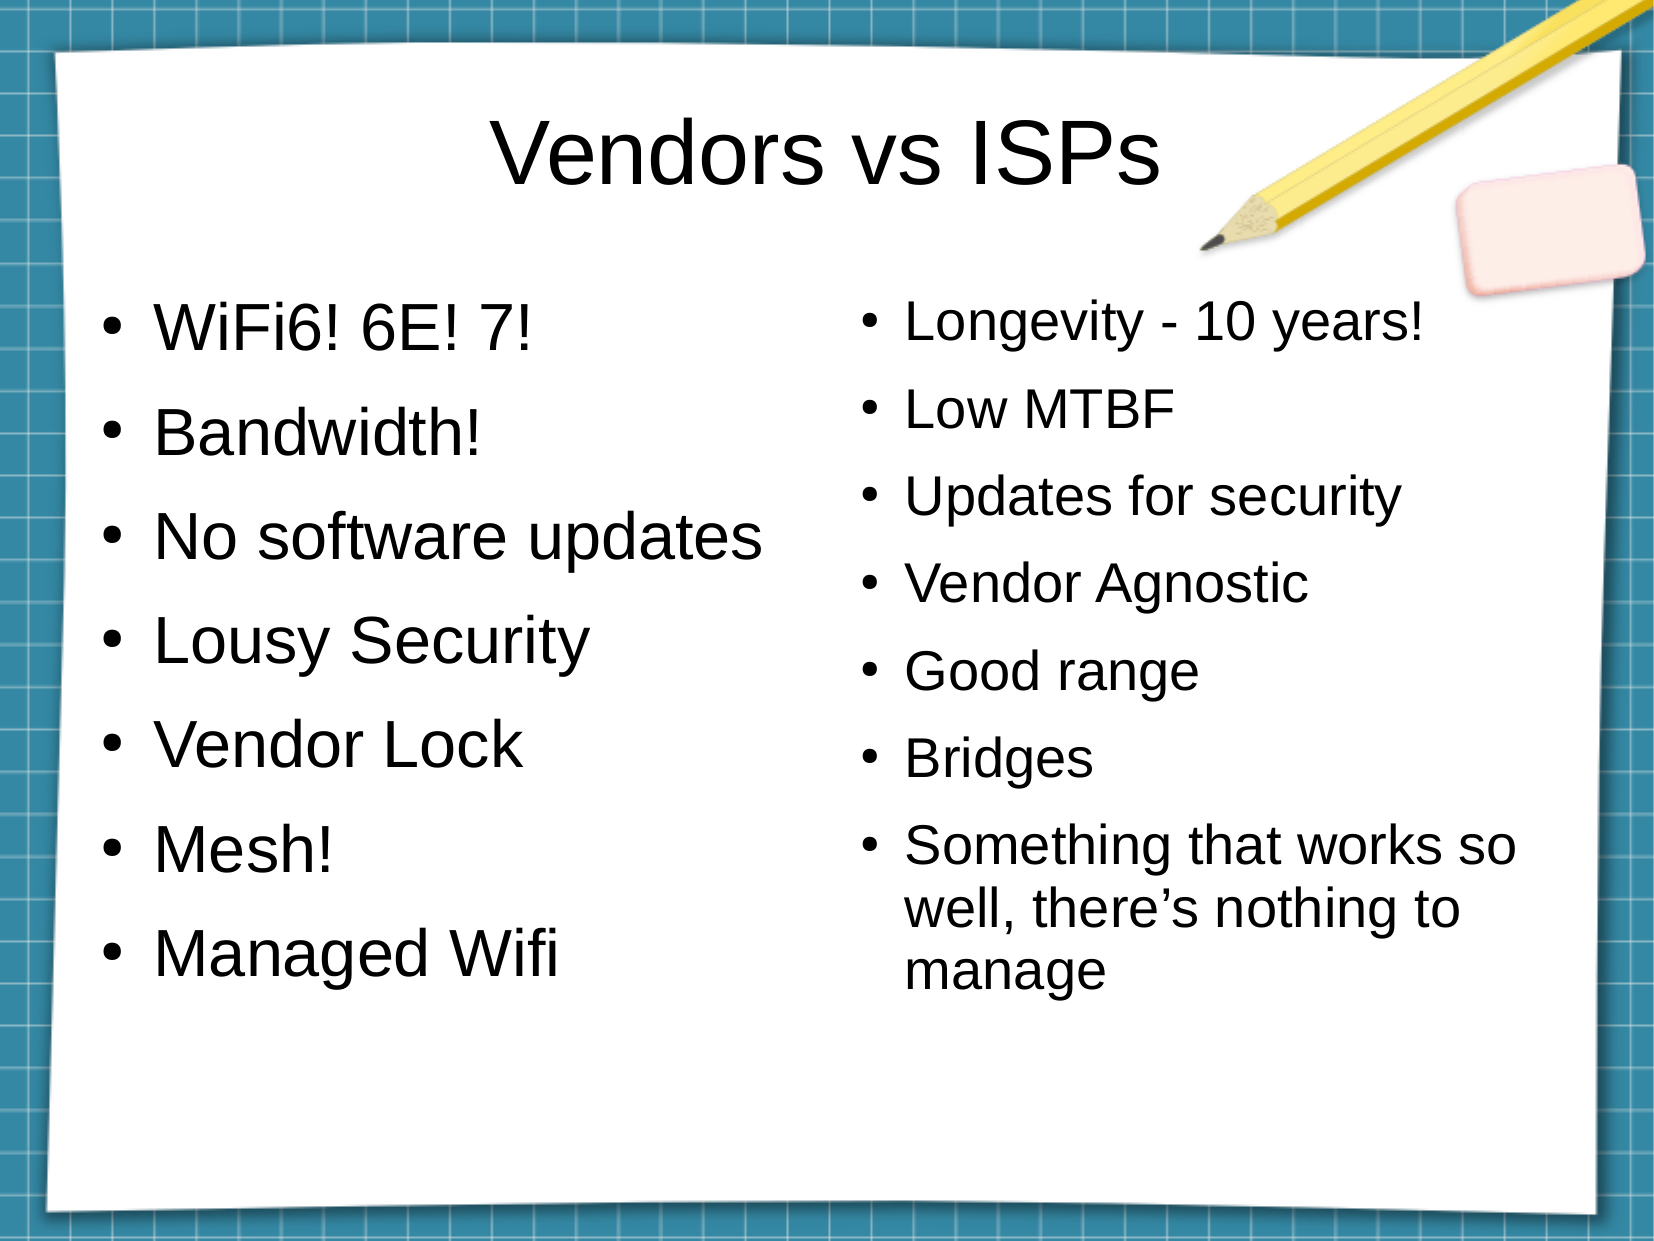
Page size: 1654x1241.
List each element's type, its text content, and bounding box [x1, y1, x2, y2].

picture [0, 0, 1654, 1241]
list Longevity - 10 years! Low MTBF Updates for security Vendor Agnostic Good range Bridges Something that works so well, there’s nothing to manage [845, 290, 1572, 1010]
list WiFi6! 6E! 7! Bandwidth! No software updates Lousy Security Vendor Lock Mesh! Managed Wifi [82, 290, 809, 1010]
title Vendors vs ISPs [82, 49, 1571, 257]
